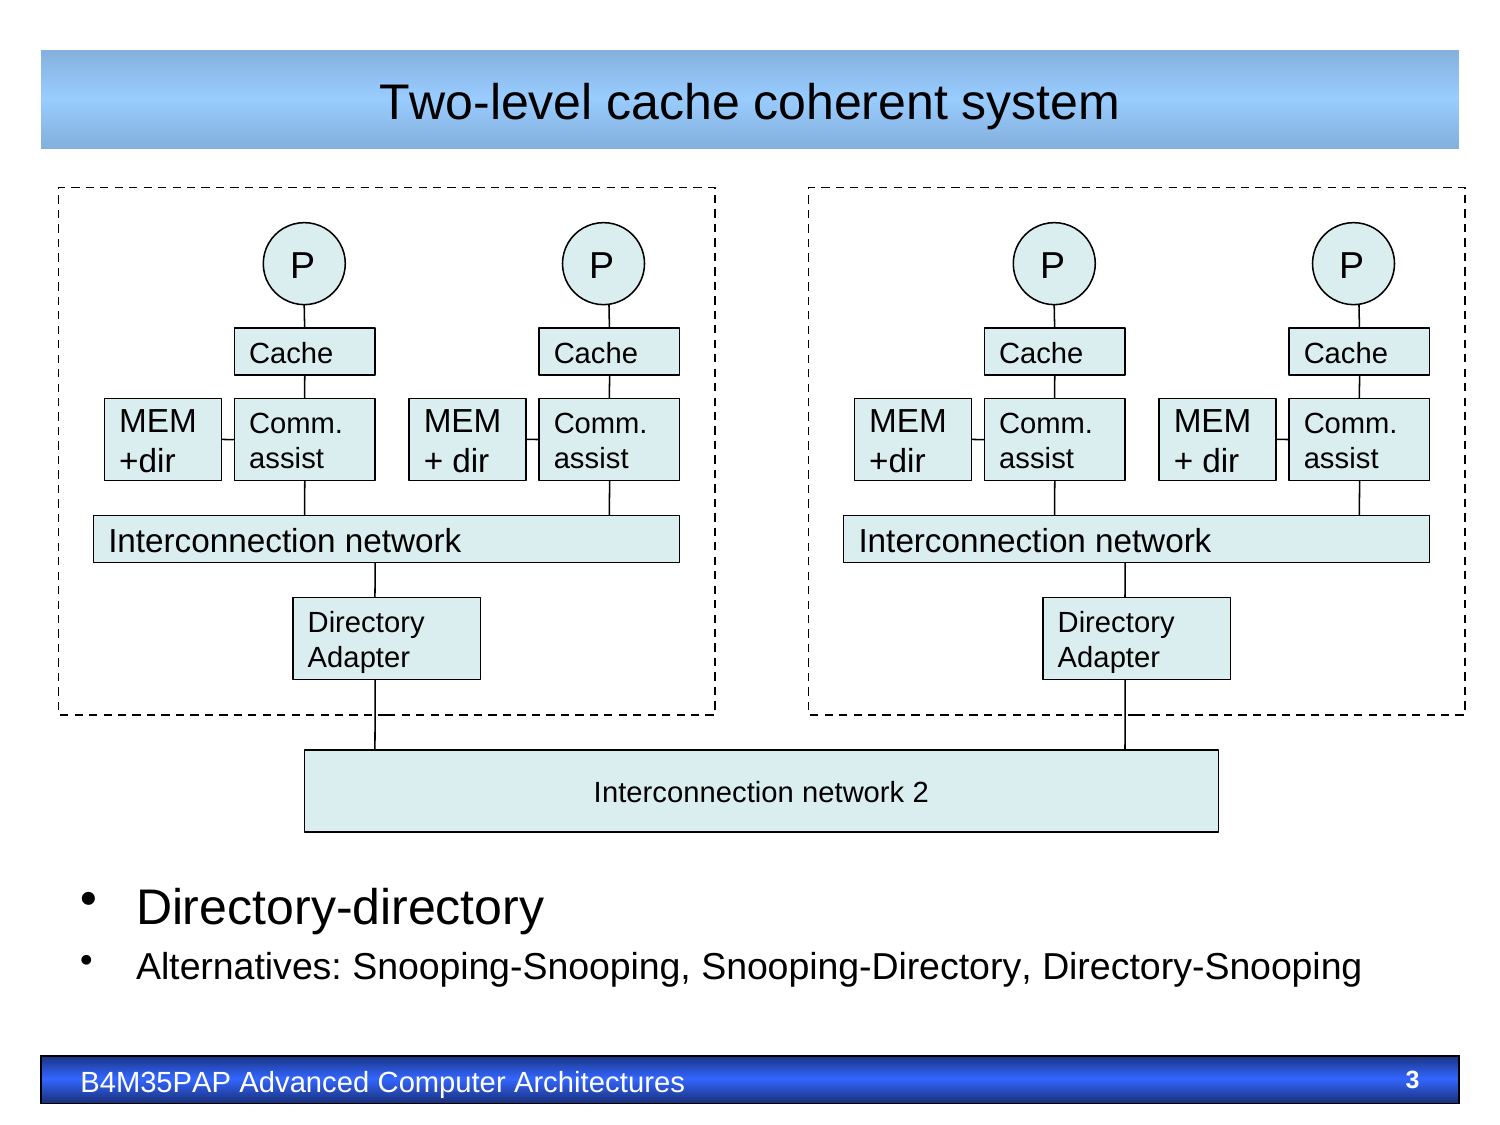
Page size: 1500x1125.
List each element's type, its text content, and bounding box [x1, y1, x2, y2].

text_box Interconnection network [93, 515, 680, 563]
text_box Comm. assist [539, 398, 680, 481]
text_box Interconnection network 2 [304, 750, 1219, 832]
text_box MEM +dir [854, 398, 972, 481]
text_box Cache [234, 328, 375, 375]
text_box MEM +dir [104, 398, 222, 481]
text_box Cache [1289, 328, 1430, 375]
text_box P [1312, 222, 1395, 305]
text_box Cache [984, 328, 1125, 375]
text_box Cache [539, 328, 680, 375]
text_box Comm. assist [234, 398, 375, 481]
text_box Comm. assist [984, 398, 1125, 481]
text_box Directory Adapter [292, 597, 481, 680]
title Two-level cache coherent system [41, 50, 1459, 149]
text_box MEM + dir [409, 398, 527, 481]
text_box Directory Adapter [1042, 597, 1231, 680]
list Directory-directory Alternatives: Snooping-Snooping, Snooping-Directory, Directory-Snooping [64, 867, 1436, 1020]
text_box Interconnection network [843, 515, 1430, 563]
text_box P [562, 222, 645, 305]
text_box MEM + dir [1159, 398, 1277, 481]
text_box P [263, 222, 346, 305]
text_box P [1013, 222, 1096, 305]
text_box Comm. assist [1289, 398, 1430, 481]
